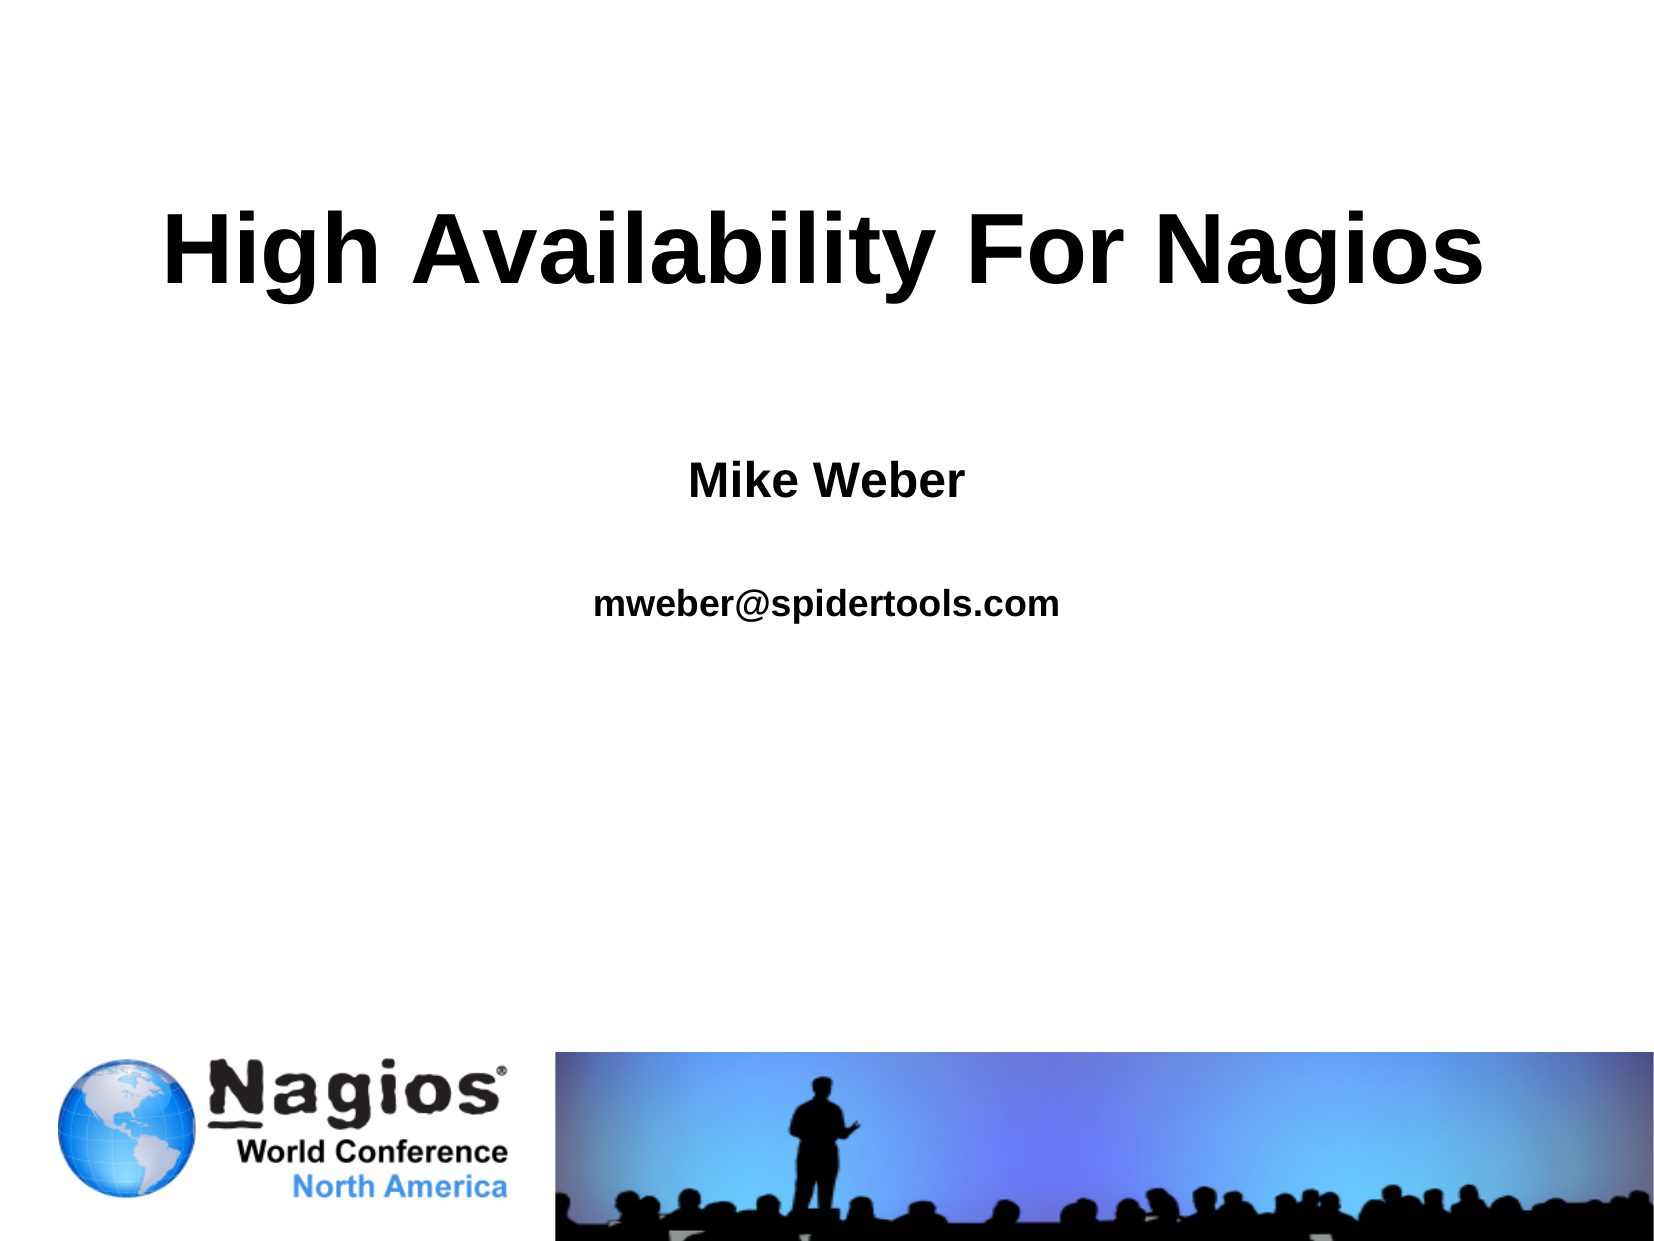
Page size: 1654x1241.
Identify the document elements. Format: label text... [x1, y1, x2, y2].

text_box mweber@spidertools.com [0, 574, 1654, 632]
picture [555, 1052, 1654, 1241]
picture [58, 1058, 509, 1228]
text_box Mike Weber [0, 444, 1654, 516]
text_box High Availability For Nagios [146, 185, 1531, 312]
